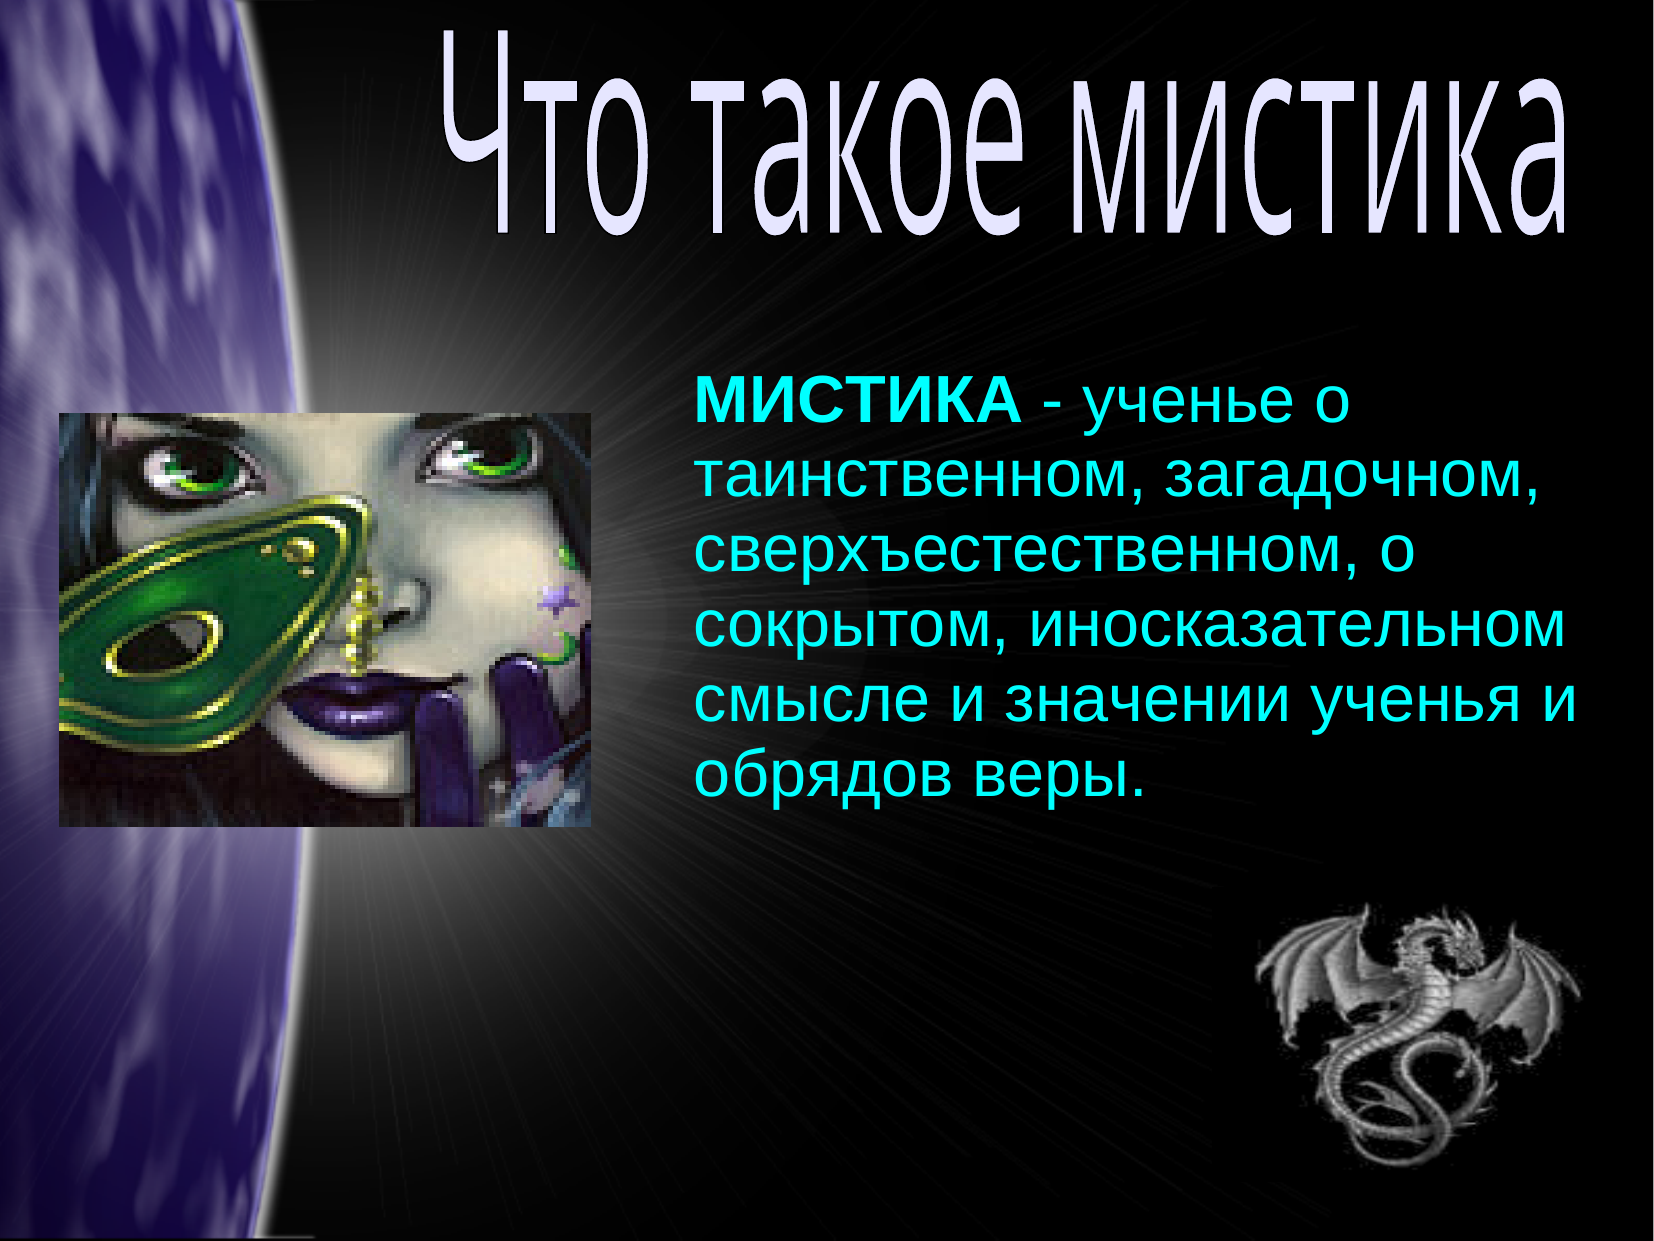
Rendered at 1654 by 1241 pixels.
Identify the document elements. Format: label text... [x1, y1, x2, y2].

text_box Что такое мистика [965, 77, 1024, 237]
text_box Что такое мистика [1448, 80, 1504, 234]
text_box Что такое мистика [442, 29, 509, 234]
text_box МИСТИКА - ученье о таинственном, загадочном, сверхъестественном, о сокрытом, иносказательном смысле и значении ученья и обрядов веры. [679, 354, 1598, 818]
text_box Что такое мистика [523, 80, 578, 234]
text_box Что такое мистика [1510, 77, 1565, 237]
text_box Что такое мистика [1072, 80, 1146, 234]
text_box Что такое мистика [1166, 80, 1227, 234]
text_box Что такое мистика [753, 77, 809, 237]
text_box Что такое мистика [586, 77, 649, 237]
picture [0, 0, 1654, 1241]
text_box Что такое мистика [690, 80, 746, 234]
text_box Что такое мистика [1299, 80, 1355, 234]
text_box Что такое мистика [889, 77, 952, 237]
text_box Что такое мистика [1243, 77, 1294, 237]
text_box Что такое мистика [1367, 80, 1428, 234]
text_box Что такое мистика [829, 80, 884, 234]
